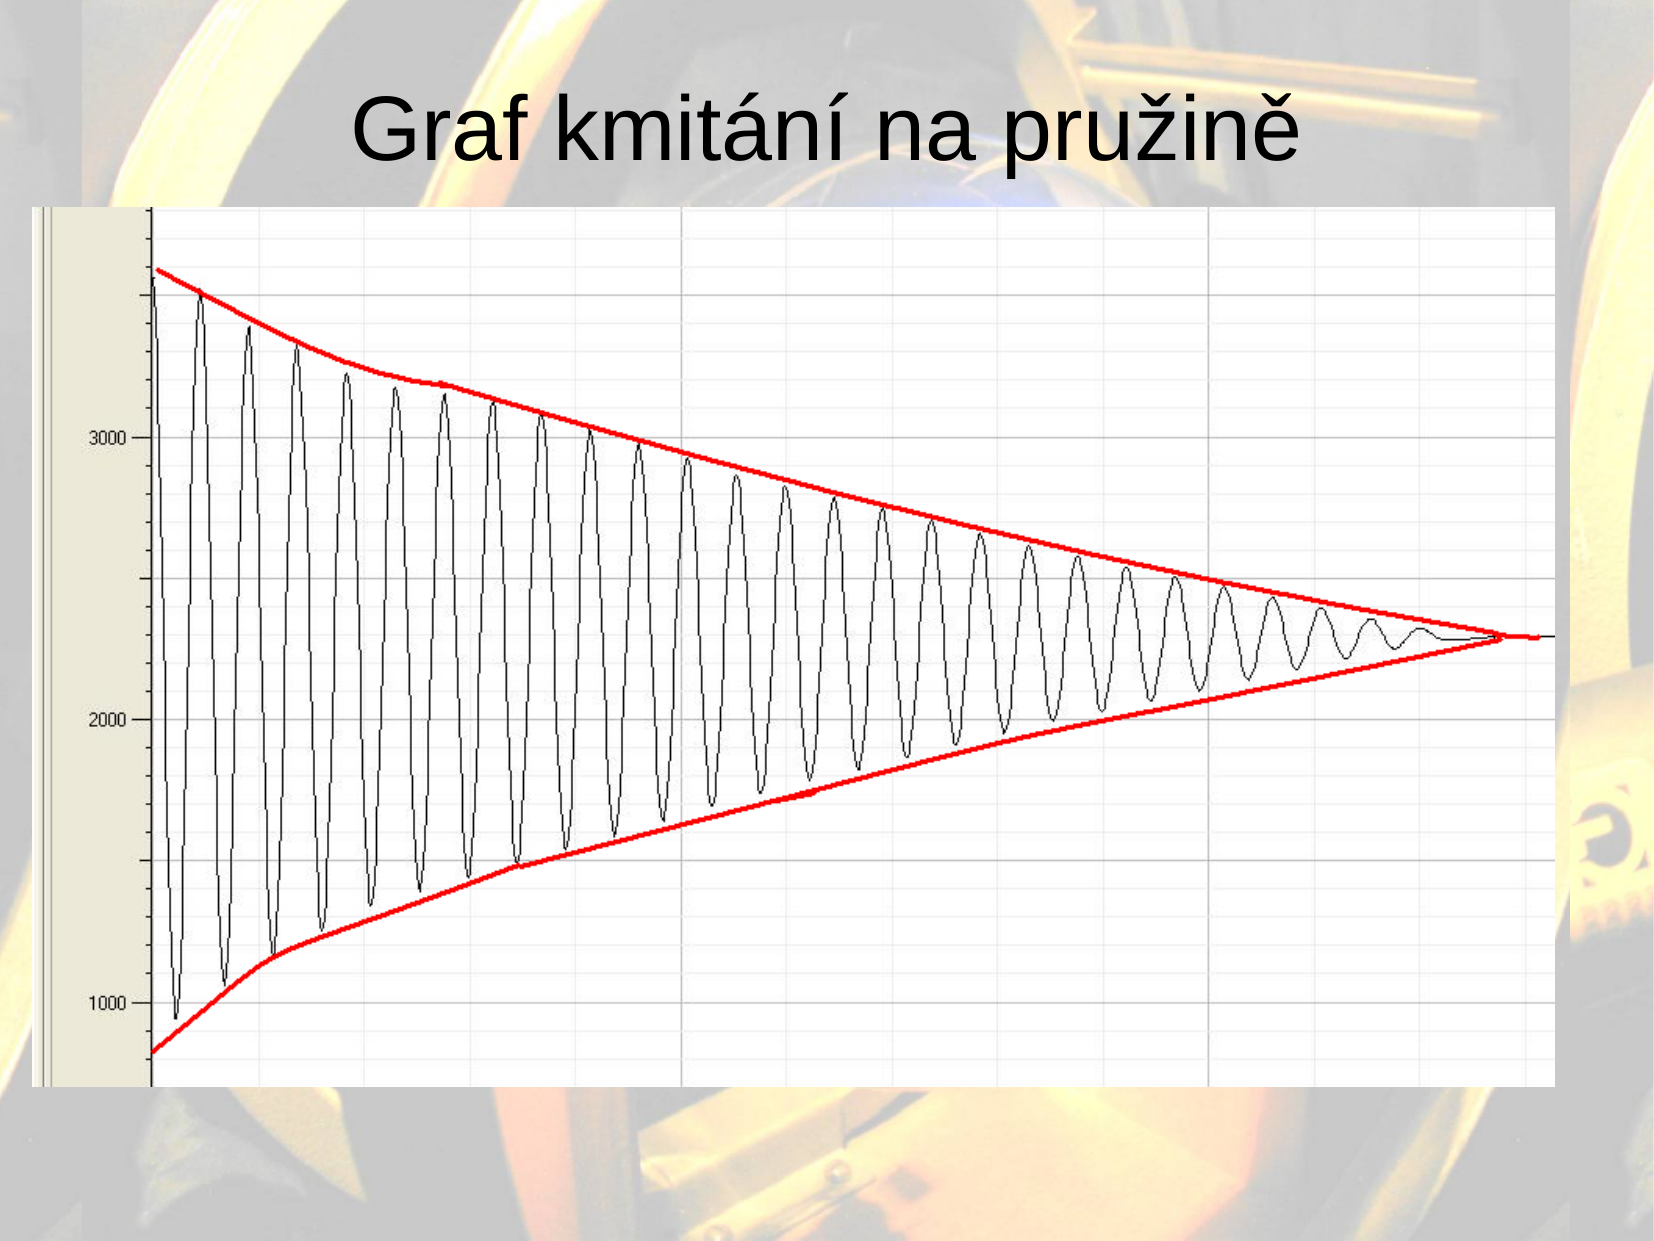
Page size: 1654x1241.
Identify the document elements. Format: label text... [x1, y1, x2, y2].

picture [0, 0, 1654, 1241]
title Graf kmitání na pružině [82, 25, 1571, 233]
